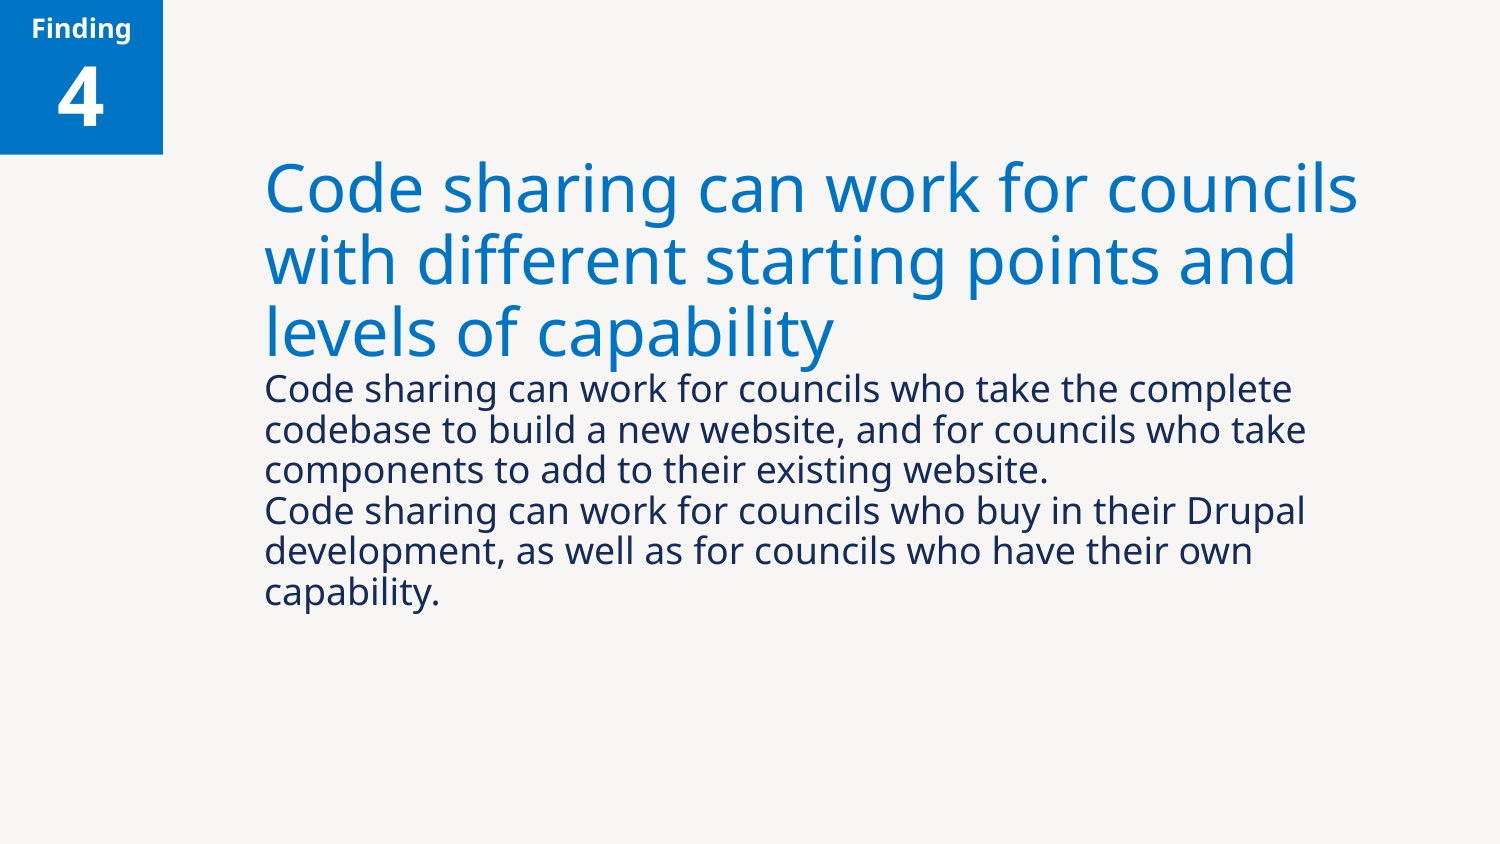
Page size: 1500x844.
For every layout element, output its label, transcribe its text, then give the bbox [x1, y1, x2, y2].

text_box Finding 4 [0, 0, 163, 155]
title Code sharing can work for councils with different starting points and levels of capability Code sharing can work for councils who take the complete codebase to build a new website, and for councils who take components to add to their existing website. Code sharing can work for councils who buy in their Drupal development, as well as for councils who have their own capability. [264, 154, 1373, 741]
